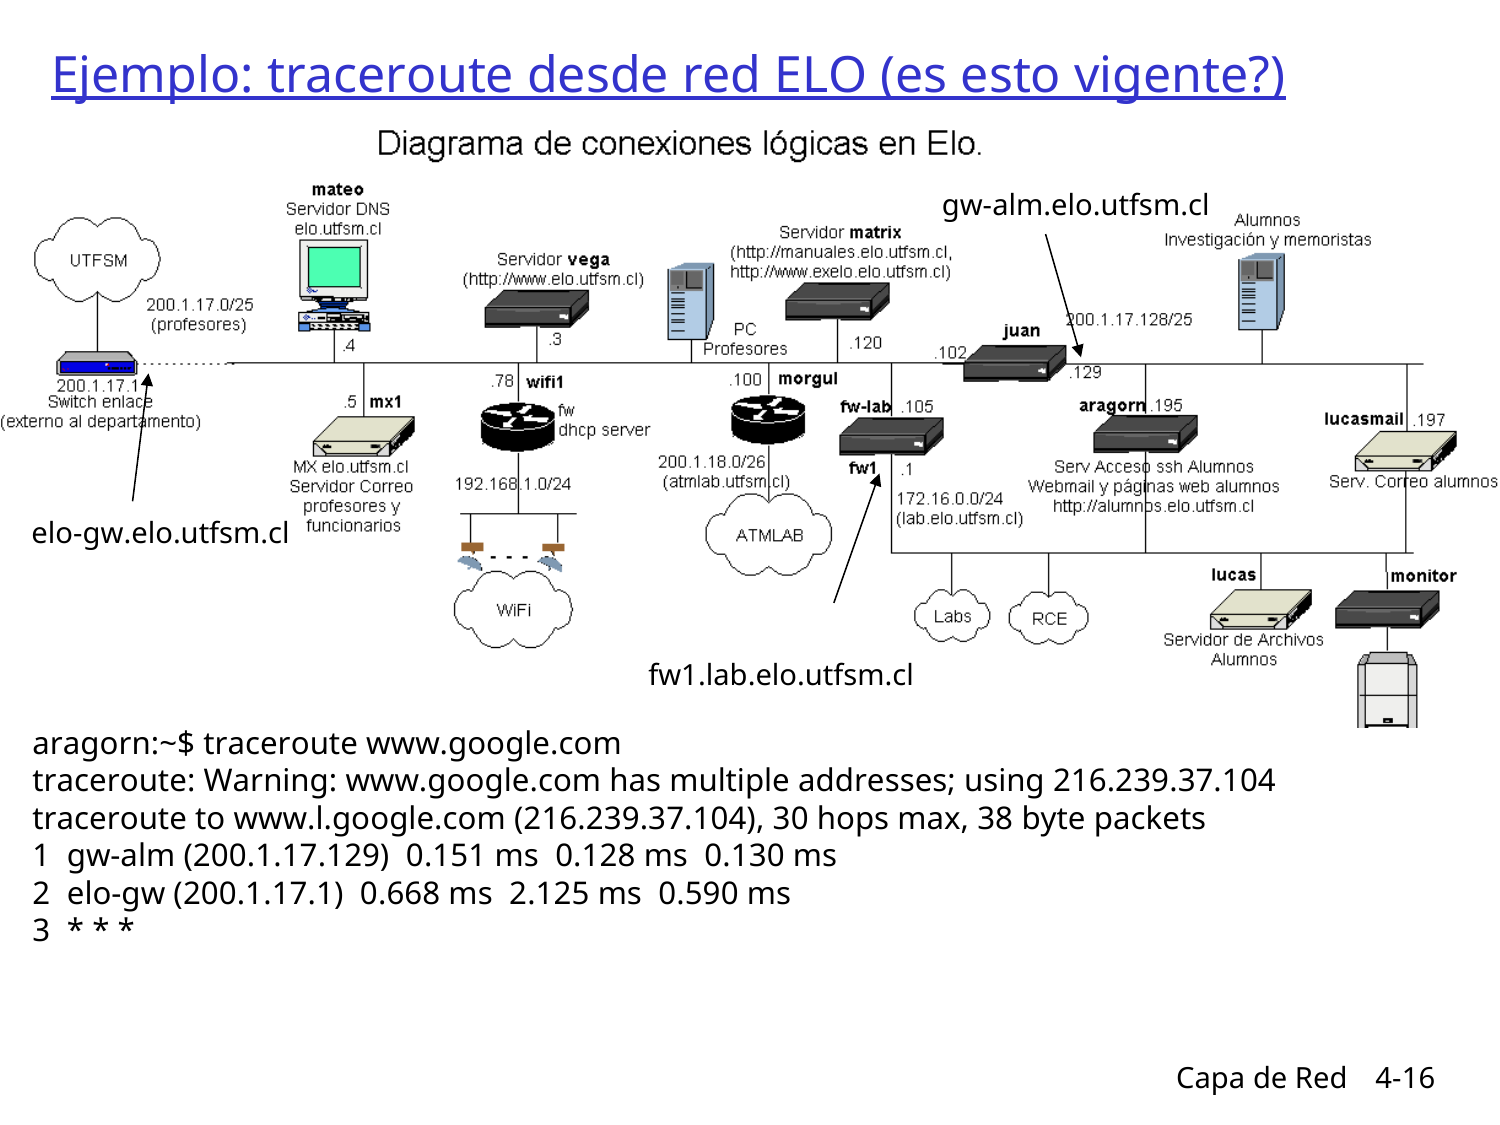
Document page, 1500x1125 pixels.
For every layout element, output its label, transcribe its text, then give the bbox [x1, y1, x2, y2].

text_box fw1.lab.elo.utfsm.cl [633, 648, 930, 700]
title Ejemplo: traceroute desde red ELO (es esto vigente?) [36, 0, 1388, 168]
text_box gw-alm.elo.utfsm.cl [927, 178, 1225, 229]
text_box aragorn:~$ traceroute www.google.com traceroute: Warning: www.google.com has multiple addresses; using 216.239.37.104 traceroute to www.l.google.com (216.239.37.104), 30 hops max, 38 byte packets 1 gw-alm (200.1.17.129) 0.151 ms 0.128 ms 0.130 ms 2 elo-gw (200.1.17.1) 0.668 ms 2.125 ms 0.590 ms 3 * * * [17, 715, 1463, 956]
text_box elo-gw.elo.utfsm.cl [16, 506, 305, 557]
picture [0, 123, 1500, 728]
